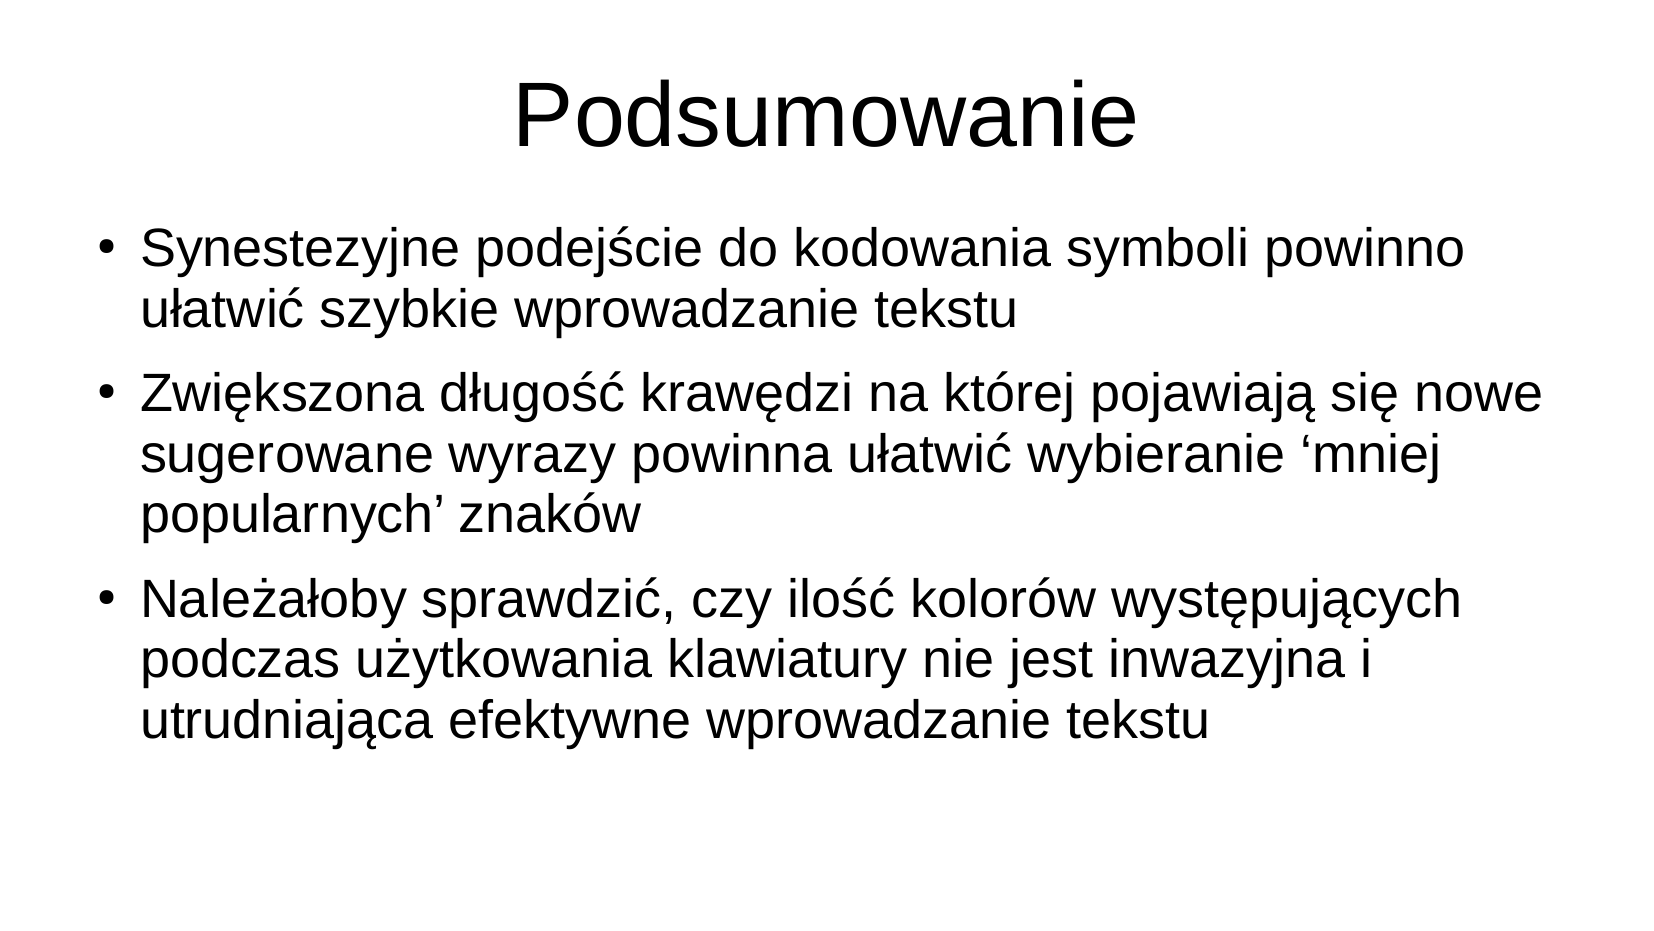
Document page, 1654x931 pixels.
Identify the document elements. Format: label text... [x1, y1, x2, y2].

list Synestezyjne podejście do kodowania symboli powinno ułatwić szybkie wprowadzanie tekstu Zwiększona długość krawędzi na której pojawiają się nowe sugerowane wyrazy powinna ułatwić wybieranie ‘mniej popularnych’ znaków Należałoby sprawdzić, czy ilość kolorów występujących podczas użytkowania klawiatury nie jest inwazyjna i utrudniająca efektywne wprowadzanie tekstu [82, 217, 1571, 758]
title Podsumowanie [82, 37, 1571, 193]
